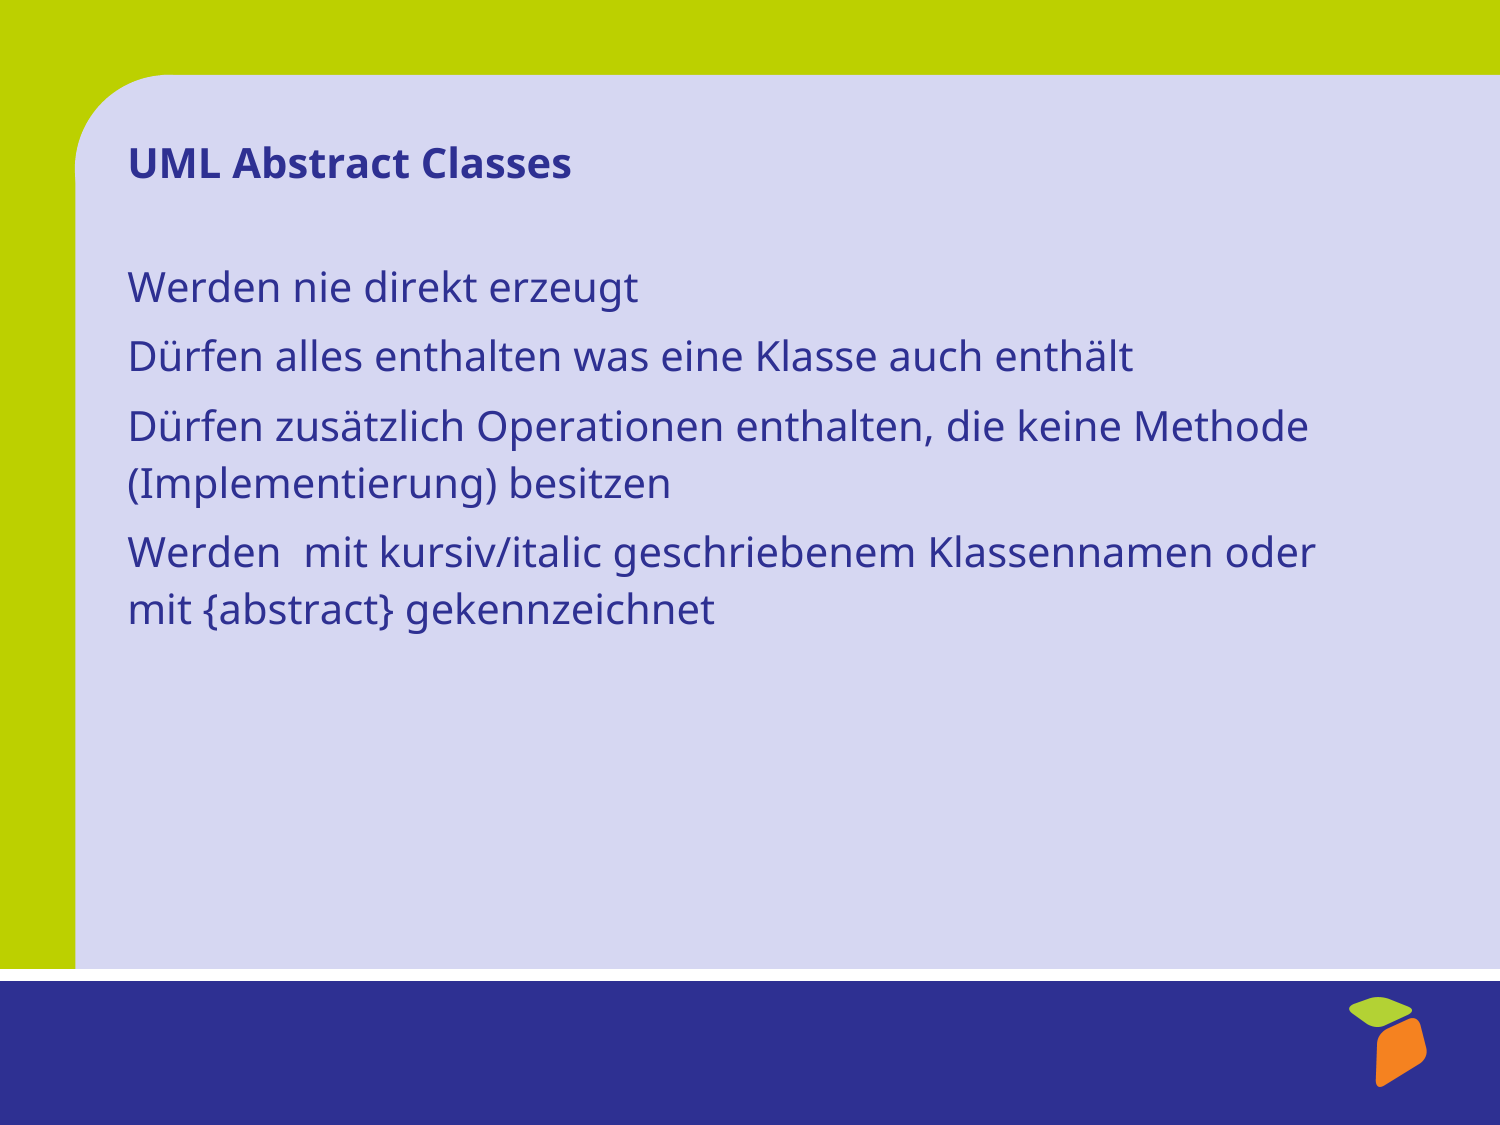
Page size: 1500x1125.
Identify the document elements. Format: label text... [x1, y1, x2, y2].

picture [0, 981, 1500, 1125]
title UML Abstract Classes [112, 112, 1388, 213]
list Werden nie direkt erzeugt Dürfen alles enthalten was eine Klasse auch enthält Dürfen zusätzlich Operationen enthalten, die keine Methode (Implementierung) besitzen Werden mit kursiv/italic geschriebenem Klassennamen oder mit {abstract} gekennzeichnet [112, 249, 1388, 857]
